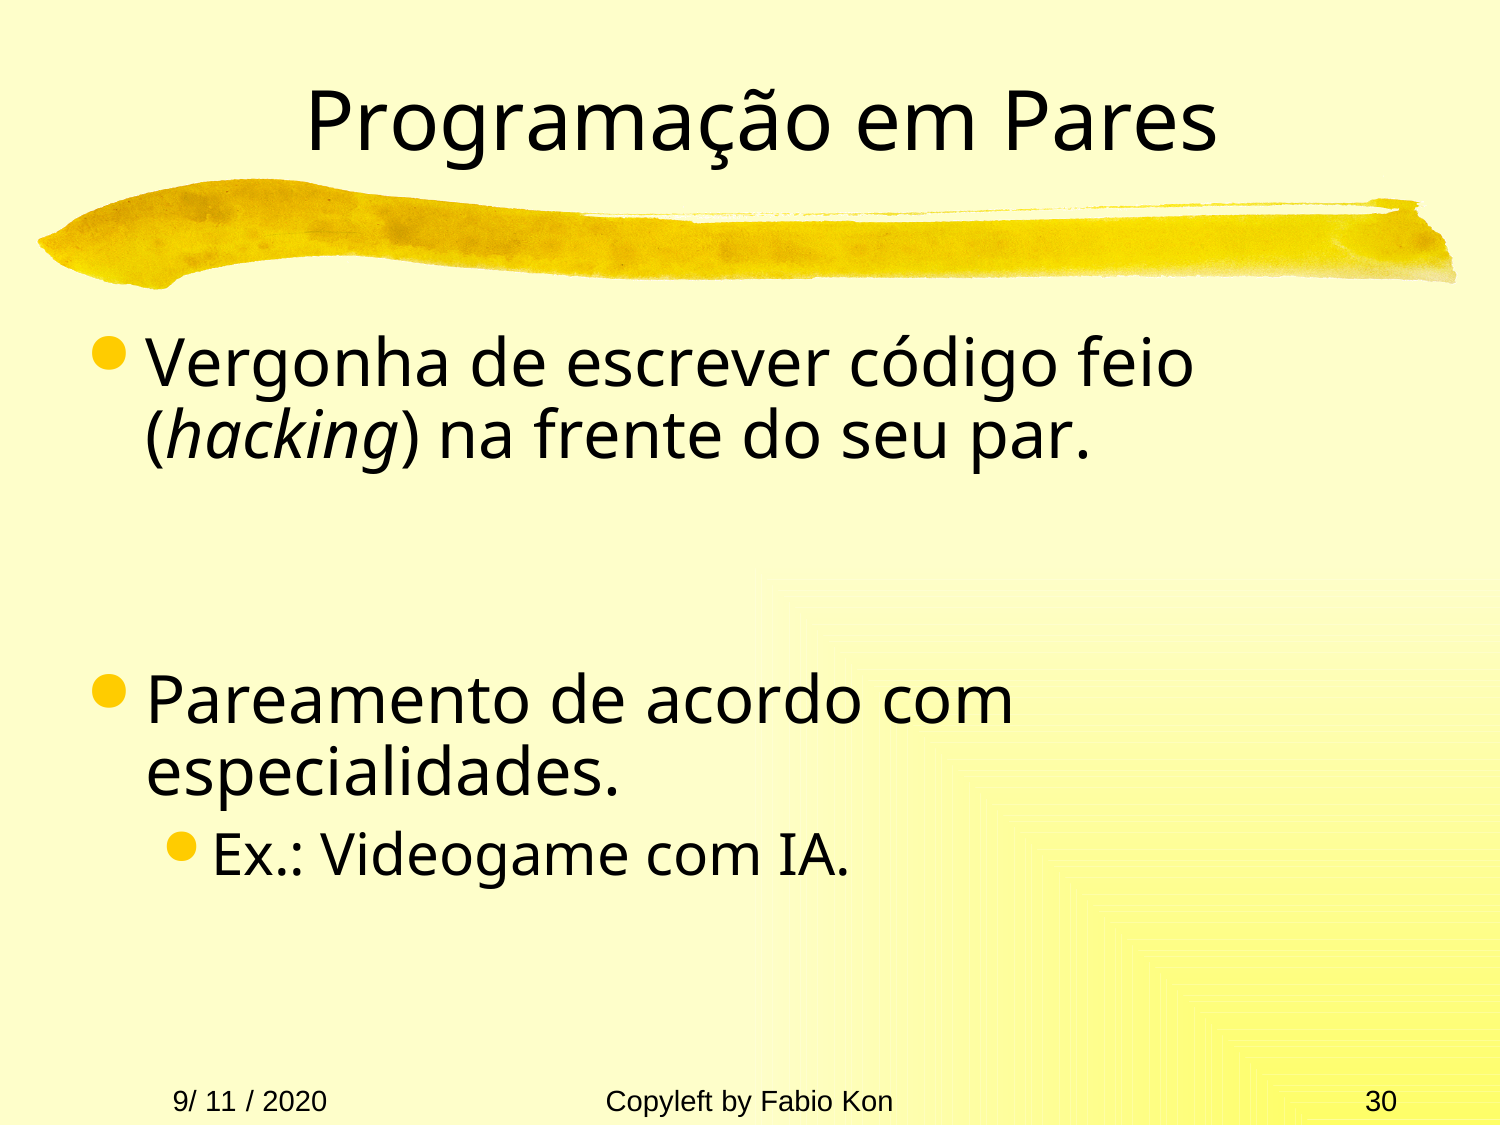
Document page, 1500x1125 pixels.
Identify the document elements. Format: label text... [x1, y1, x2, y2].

title Programação em Pares [125, 12, 1401, 175]
picture [24, 174, 1463, 297]
list Vergonha de escrever código feio (hacking) na frente do seu par. Pareamento de acordo com especialidades. Ex.: Videogame com IA. [74, 321, 1417, 1006]
